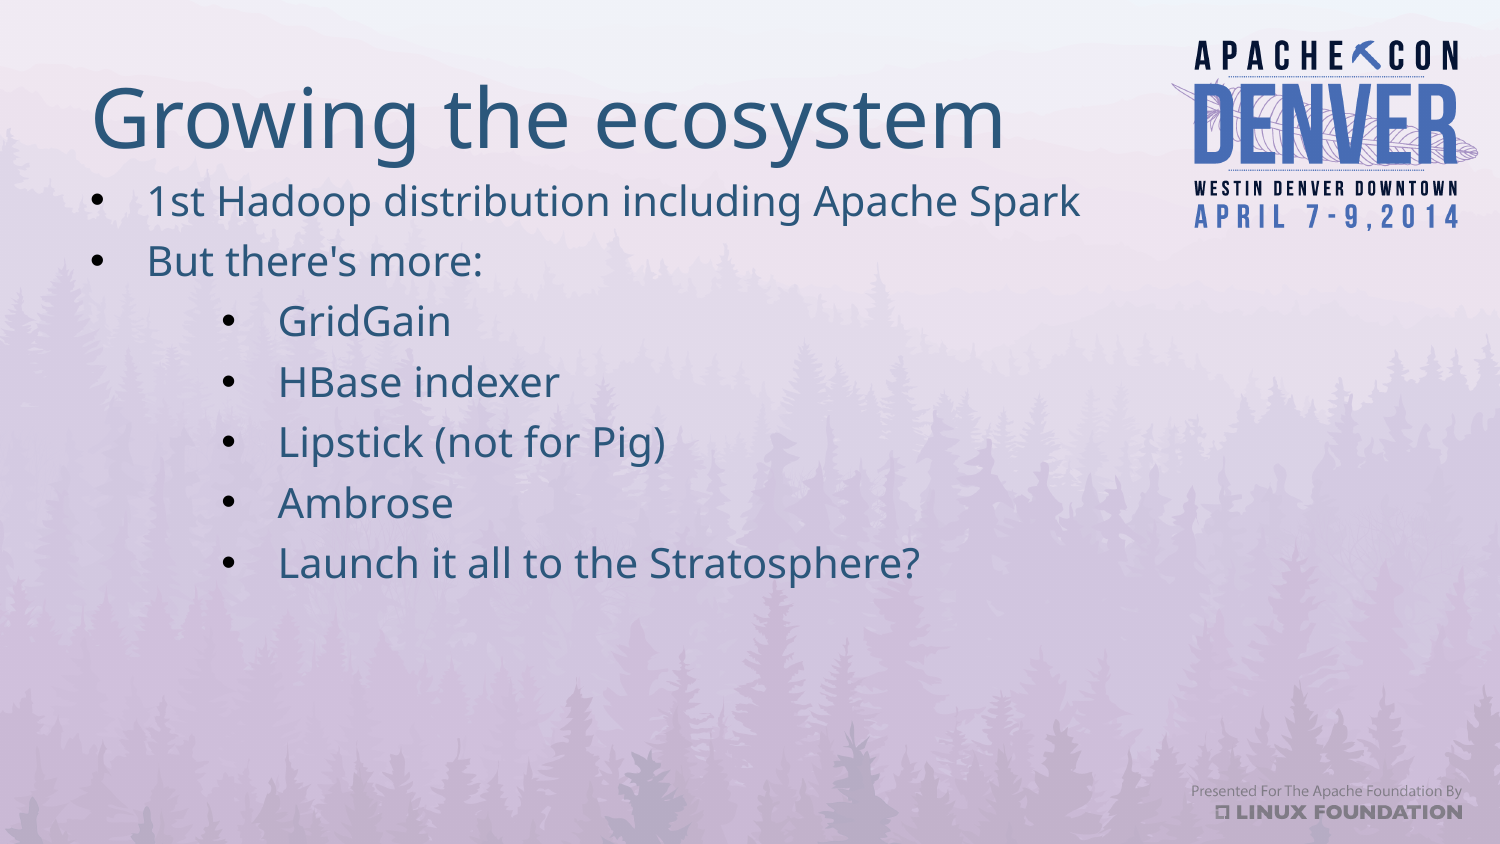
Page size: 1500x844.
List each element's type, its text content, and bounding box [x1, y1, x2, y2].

text_box Growing the ecosystem [75, 57, 1116, 158]
text_box 1st Hadoop distribution including Apache Spark But there's more: GridGain HBase indexer Lipstick (not for Pig) Ambrose Launch it all to the Stratosphere? [75, 166, 1156, 706]
picture [0, 0, 1500, 844]
